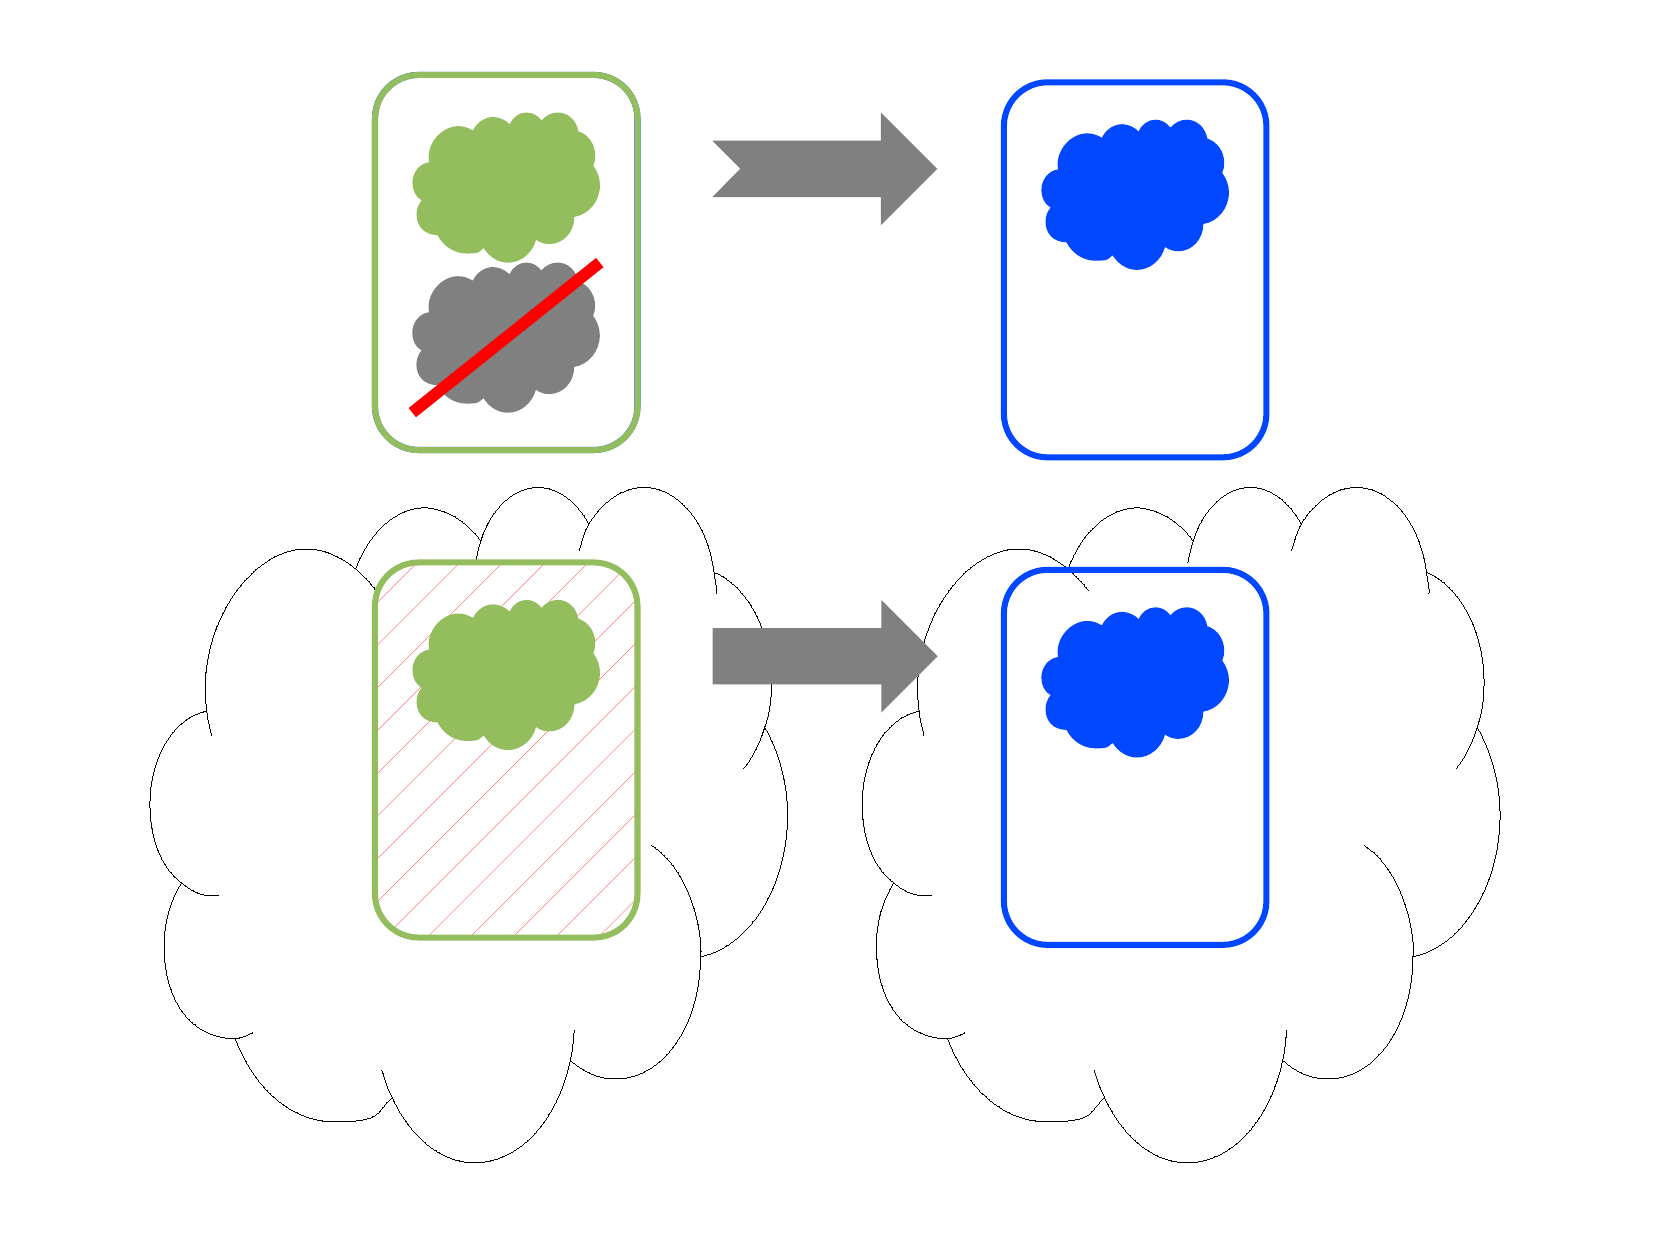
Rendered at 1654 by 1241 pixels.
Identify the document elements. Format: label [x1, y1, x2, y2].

text_box [712, 112, 938, 226]
text_box [412, 262, 576, 386]
text_box [1041, 607, 1229, 758]
text_box [412, 112, 601, 263]
text_box [712, 599, 938, 713]
text_box [1041, 119, 1229, 270]
text_box [444, 284, 600, 413]
text_box [374, 562, 638, 938]
